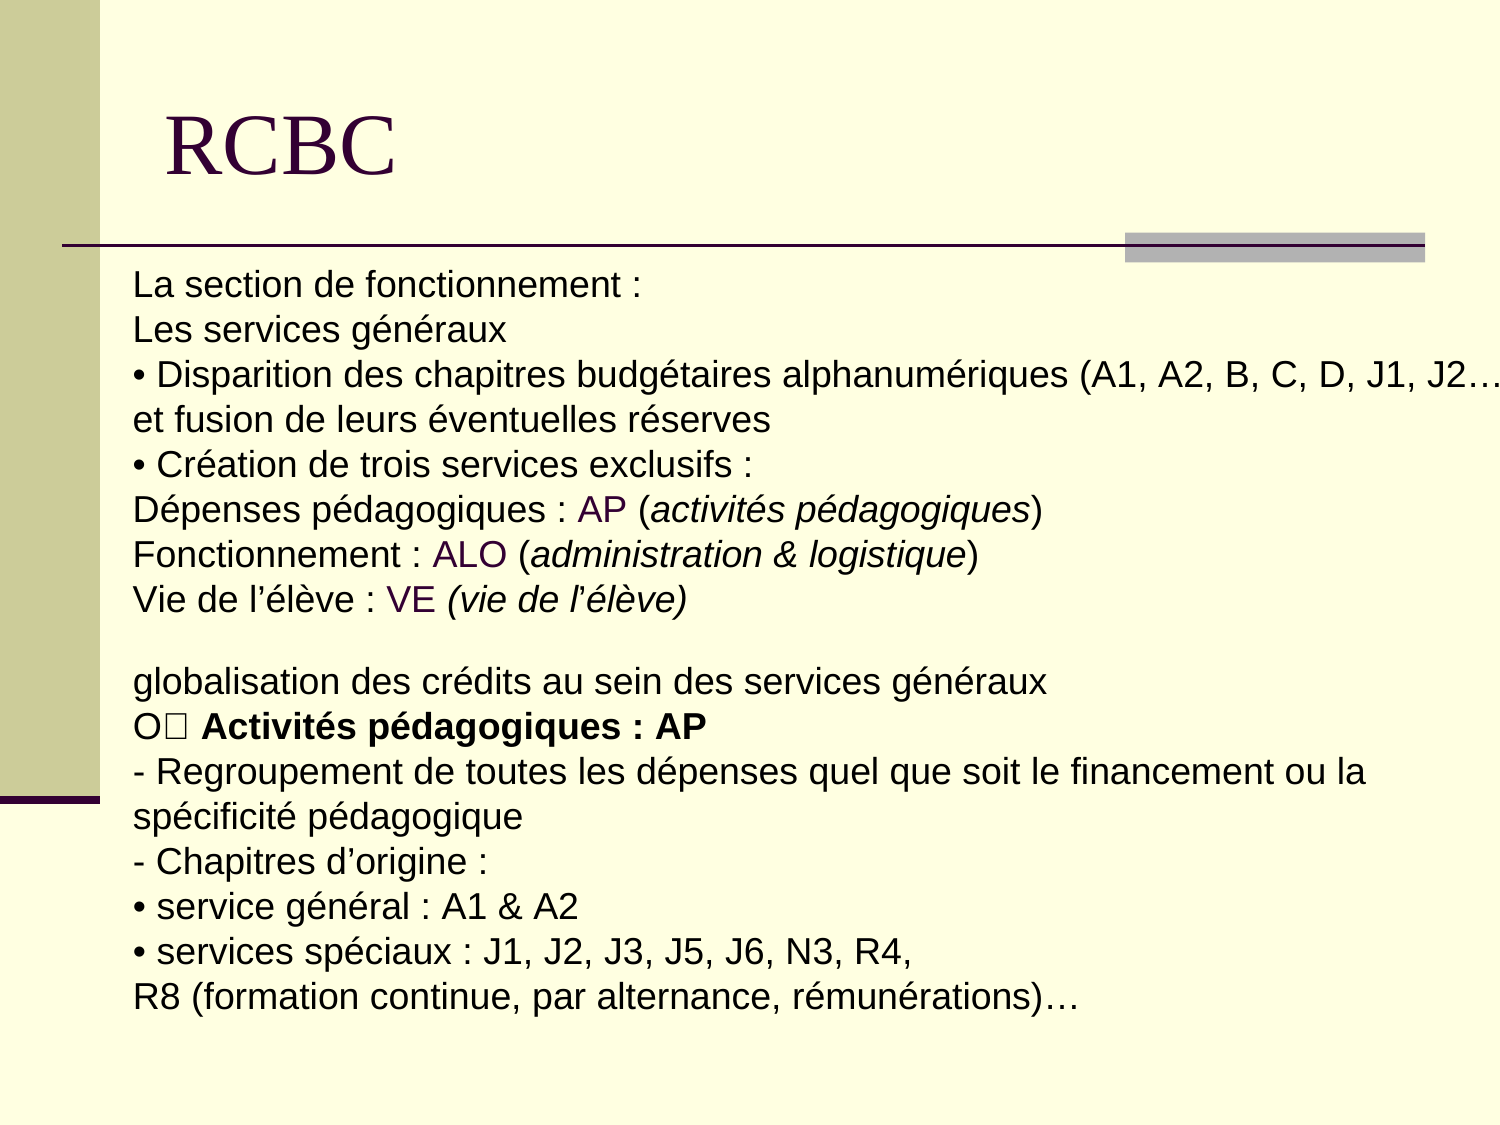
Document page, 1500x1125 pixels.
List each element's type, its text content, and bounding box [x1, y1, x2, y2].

text_box La section de fonctionnement : Les services généraux • Disparition des chapitres budgétaires alphanumériques (A1, A2, B, C, D, J1, J2…) et fusion de leurs éventuelles réserves • Création de trois services exclusifs : Dépenses pédagogiques : AP (activités pédagogiques) Fonctionnement : ALO (administration & logistique) Vie de l’élève : VE (vie de l’élève) [117, 252, 1500, 674]
title RCBC [150, 45, 1426, 234]
text_box globalisation des crédits au sein des services généraux O Activités pédagogiques : AP - Regroupement de toutes les dépenses quel que soit le financement ou la spécificité pédagogique - Chapitres d’origine : • service général : A1 & A2 • services spéciaux : J1, J2, J3, J5, J6, N3, R4, R8 (formation continue, par alternance, rémunérations)… [118, 649, 1406, 1025]
